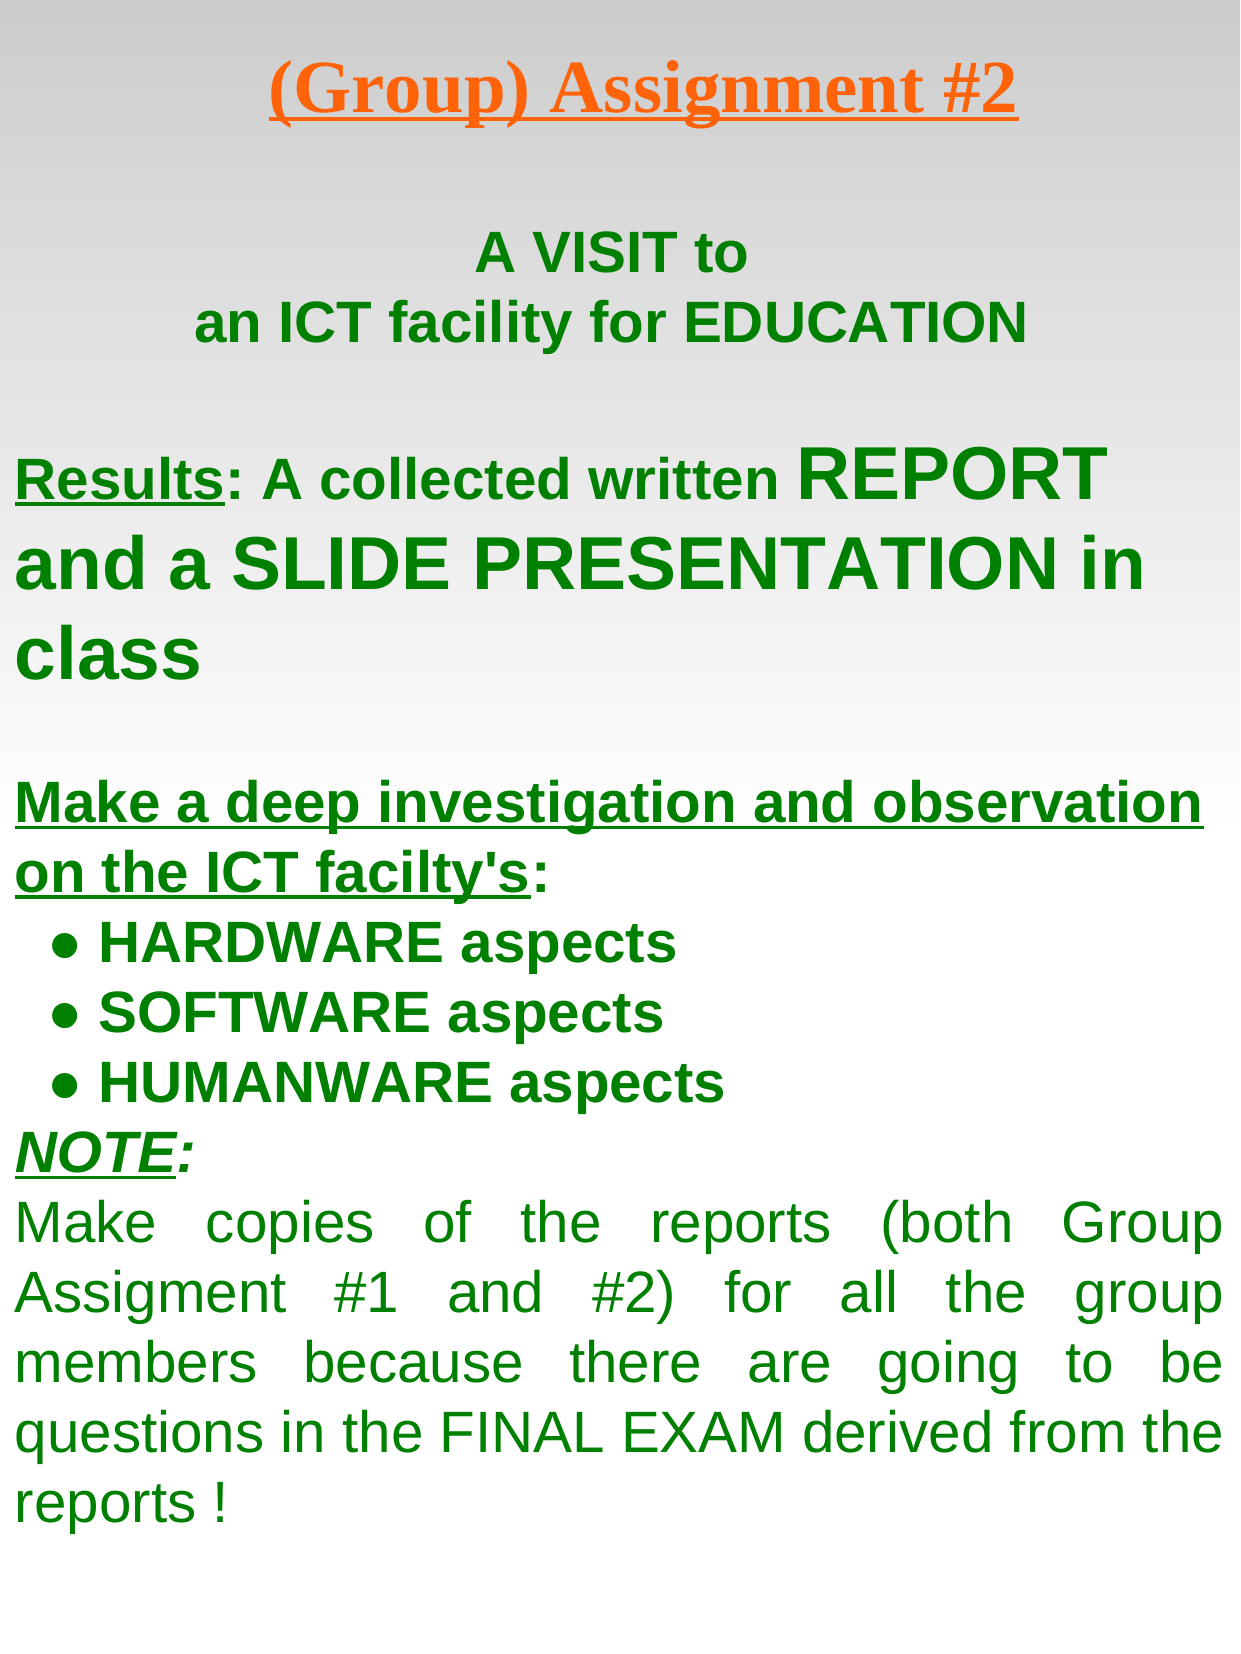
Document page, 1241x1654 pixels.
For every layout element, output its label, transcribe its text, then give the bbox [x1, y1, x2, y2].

text_box A VISIT to an ICT facility for EDUCATION Results: A collected written REPORT and a SLIDE PRESENTATION in class Make a deep investigation and observation on the ICT facilty's: ● HARDWARE aspects ● SOFTWARE aspects ● HUMANWARE aspects NOTE: Make copies of the reports (both Group Assigment #1 and #2) for all the group members because there are going to be questions in the FINAL EXAM derived from the reports ! [0, 206, 1241, 1612]
text_box (Group) Assignment #2 [88, 26, 1182, 176]
